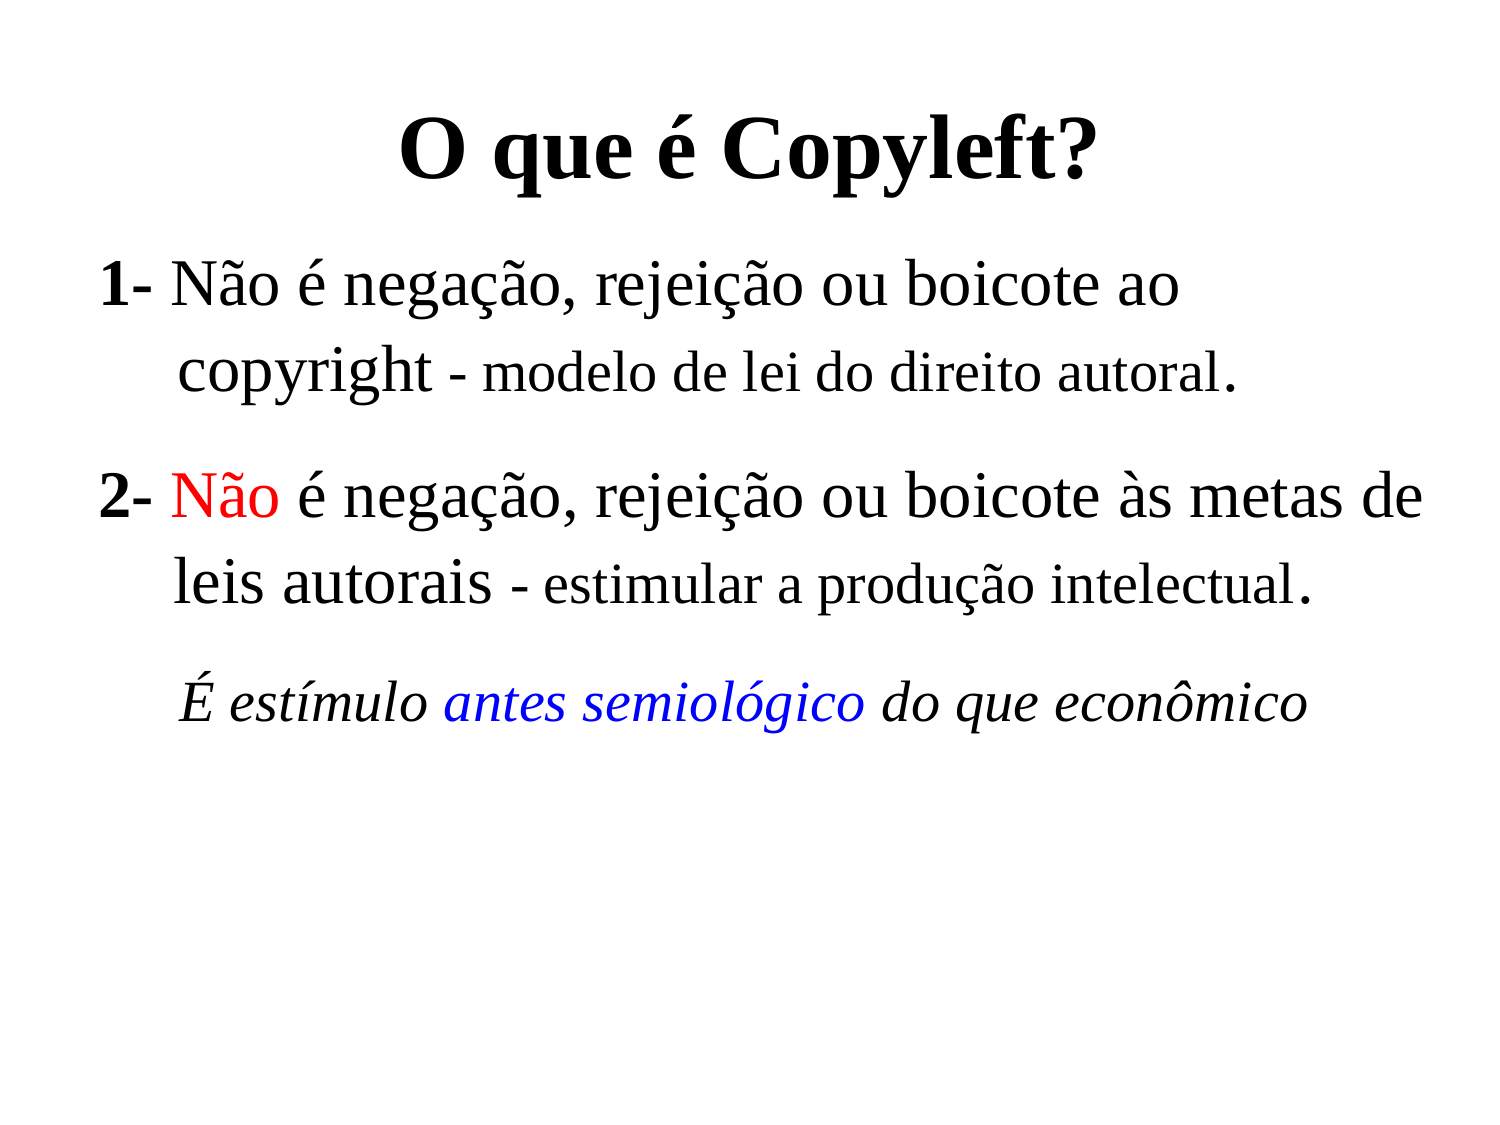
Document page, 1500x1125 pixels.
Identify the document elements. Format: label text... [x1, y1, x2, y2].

text_box 1- Não é negação, rejeição ou boicote ao copyright - modelo de lei do direito autoral. 2- Não é negação, rejeição ou boicote às metas de leis autorais - estimular a produção intelectual. É estímulo antes semiológico do que econômico [98, 246, 1443, 1101]
title O que é Copyleft? [0, 78, 1500, 218]
